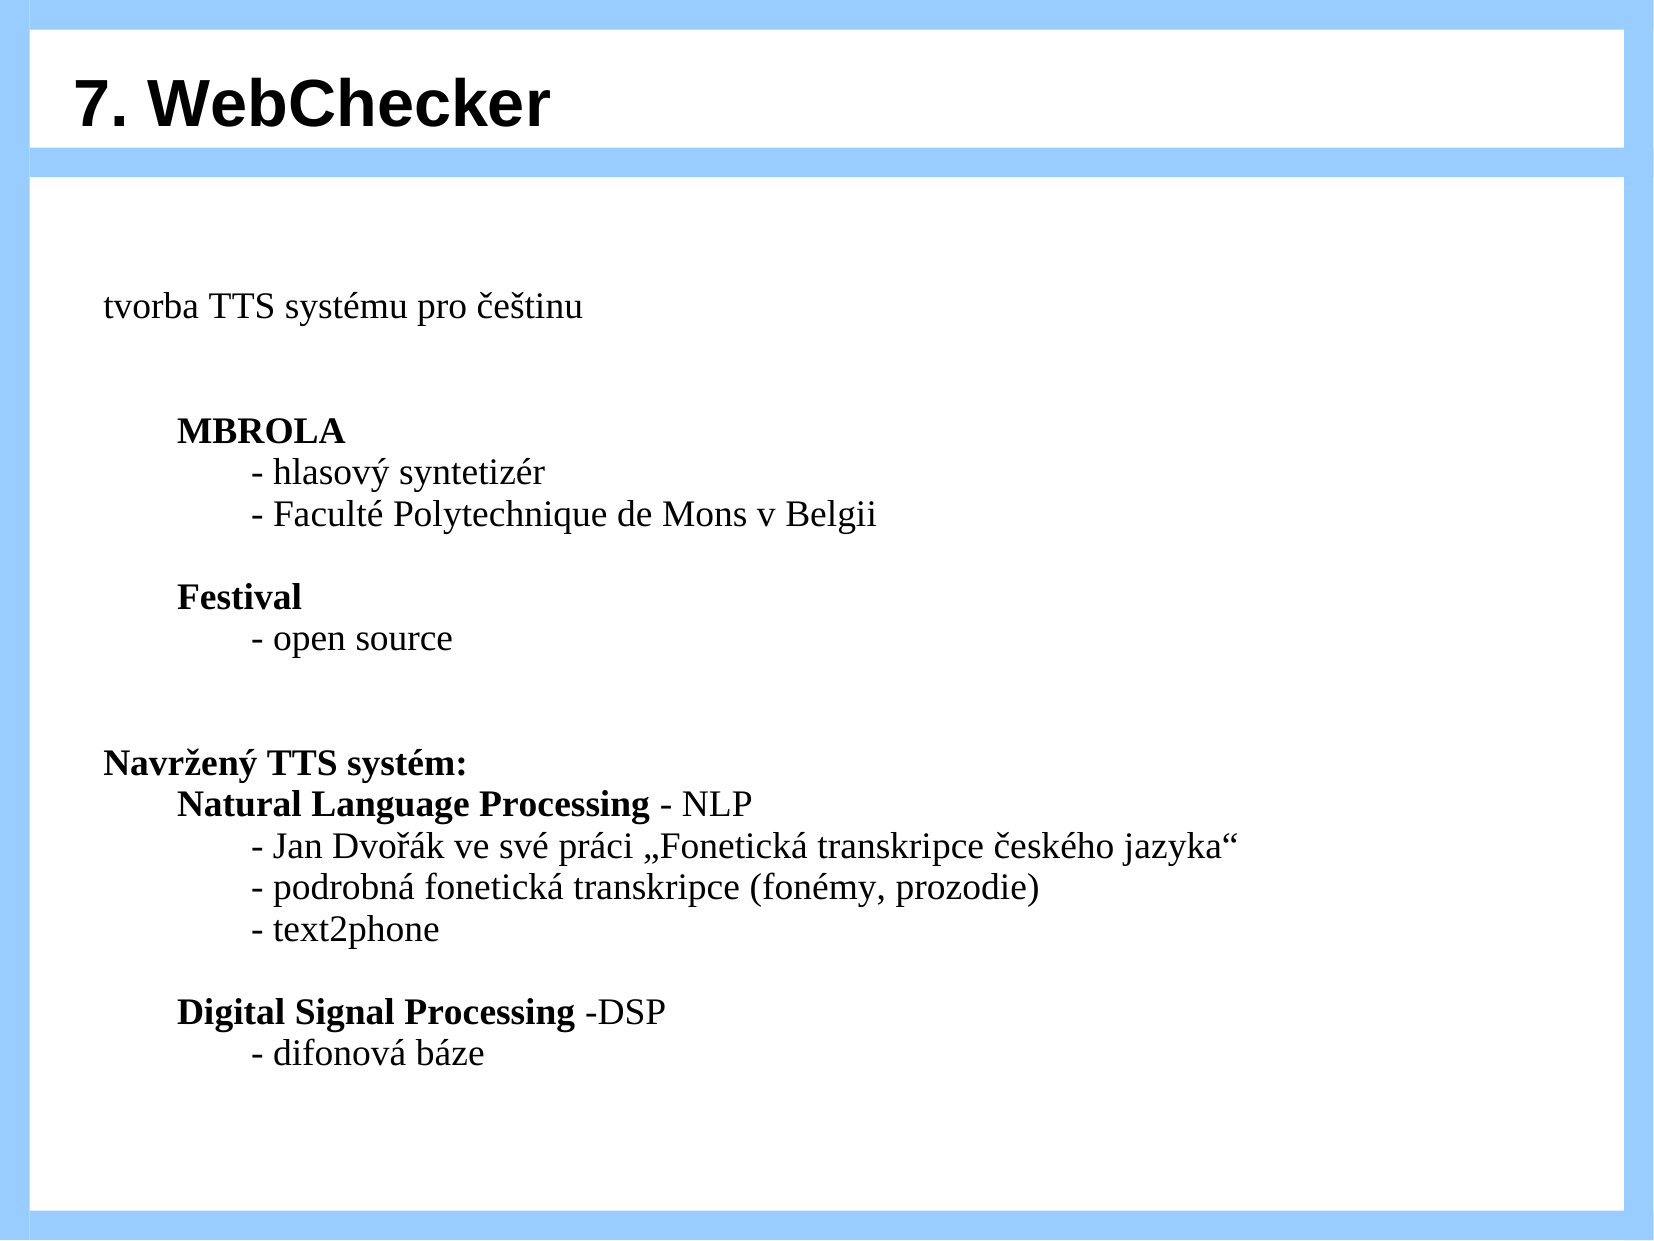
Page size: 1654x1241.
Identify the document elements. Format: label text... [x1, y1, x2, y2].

text_box tvorba TTS systému pro češtinu MBROLA - hlasový syntetizér - Faculté Polytechnique de Mons v Belgii Festival - open source Navržený TTS systém: Natural Language Processing - NLP - Jan Dvořák ve své práci „Fonetická transkripce českého jazyka“ - podrobná fonetická transkripce (fonémy, prozodie) - text2phone Digital Signal Processing -DSP - difonová báze [88, 236, 1565, 1145]
text_box 7. WebChecker [59, 58, 1152, 148]
